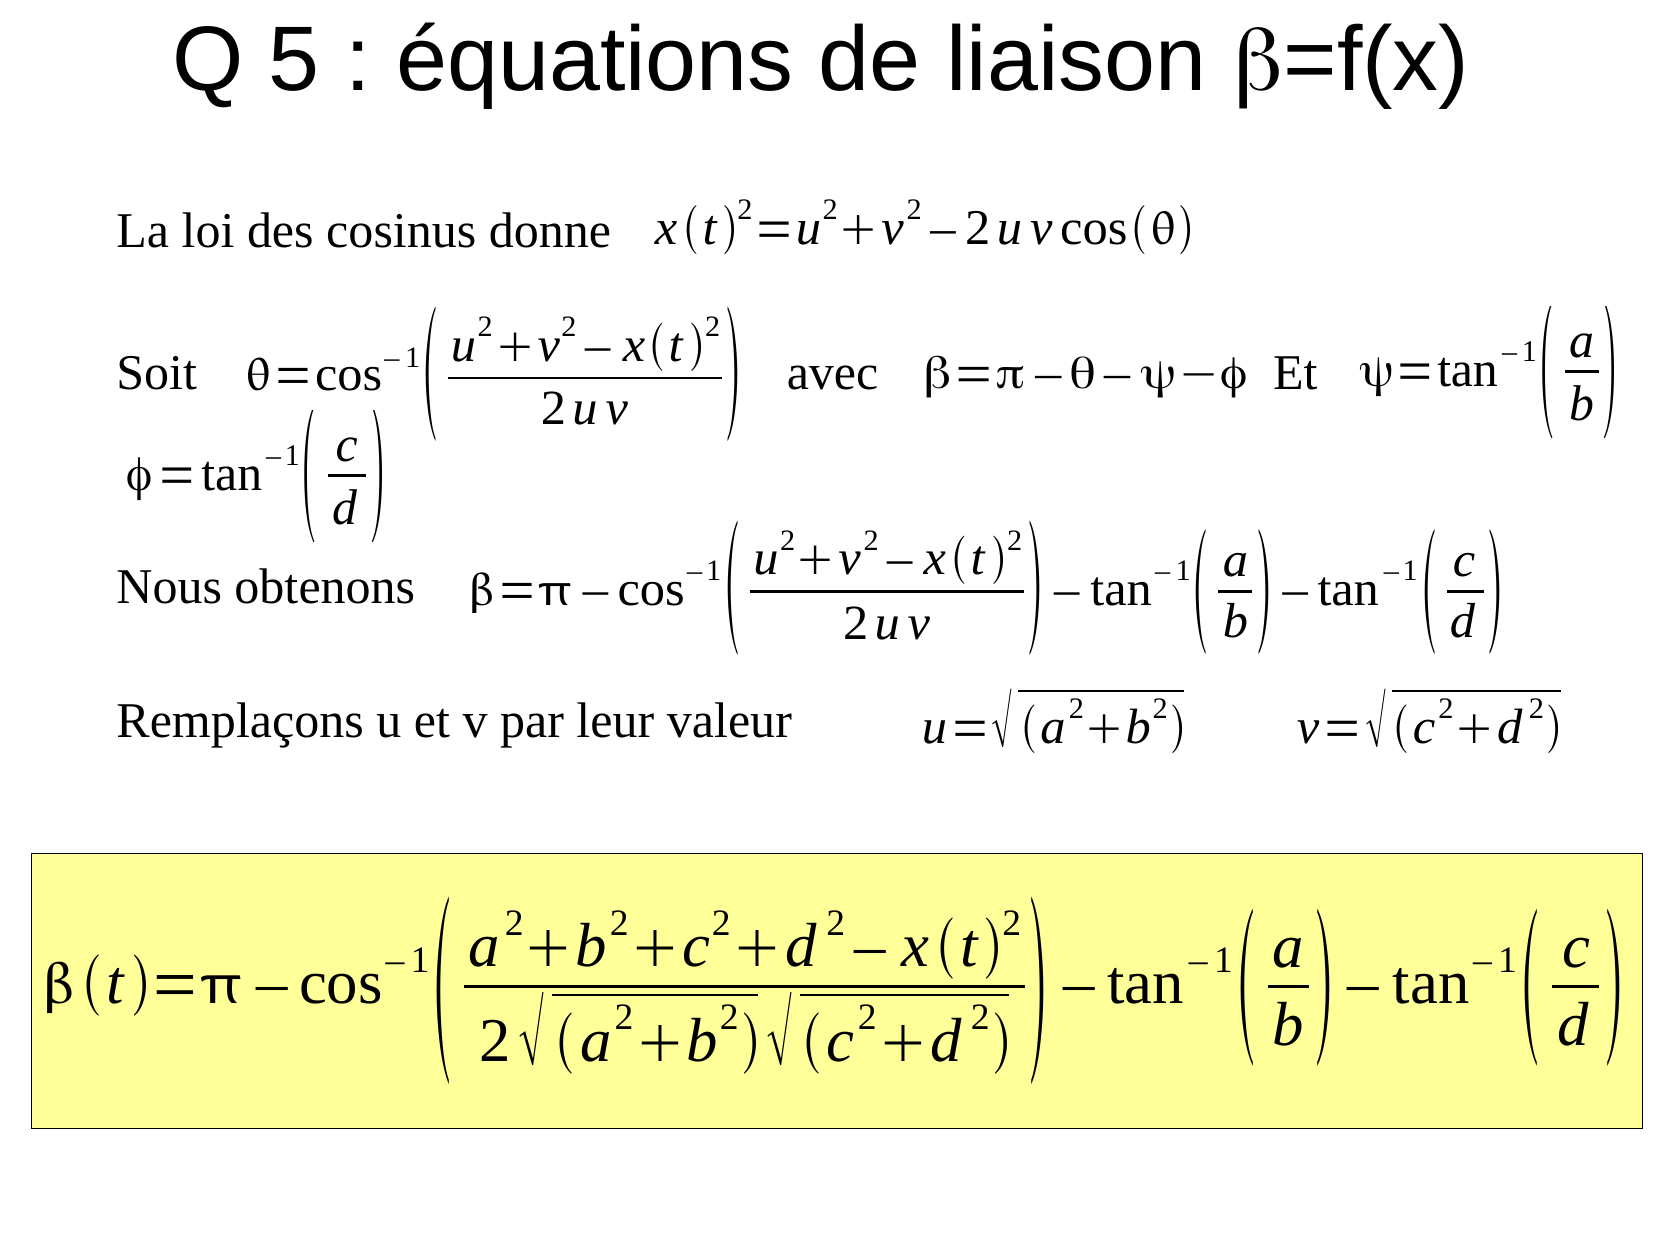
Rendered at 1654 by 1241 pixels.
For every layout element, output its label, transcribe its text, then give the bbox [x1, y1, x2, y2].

chart [915, 686, 1192, 756]
chart [461, 517, 1516, 657]
text_box Soit [101, 337, 221, 410]
text_box Remplaçons u et v par leur valeur [101, 685, 819, 757]
text_box [31, 853, 1643, 1129]
chart [1351, 306, 1632, 438]
text_box Et [1258, 337, 1337, 411]
chart [119, 304, 754, 542]
chart [917, 346, 1258, 401]
text_box Nous obtenons [101, 551, 459, 623]
chart [35, 893, 1638, 1086]
text_box avec [772, 337, 899, 410]
chart [1288, 686, 1568, 756]
title Q 5 : équations de liaison b=f(x) [76, 0, 1566, 119]
text_box La loi des cosinus donne [101, 195, 807, 267]
chart [645, 193, 1202, 258]
